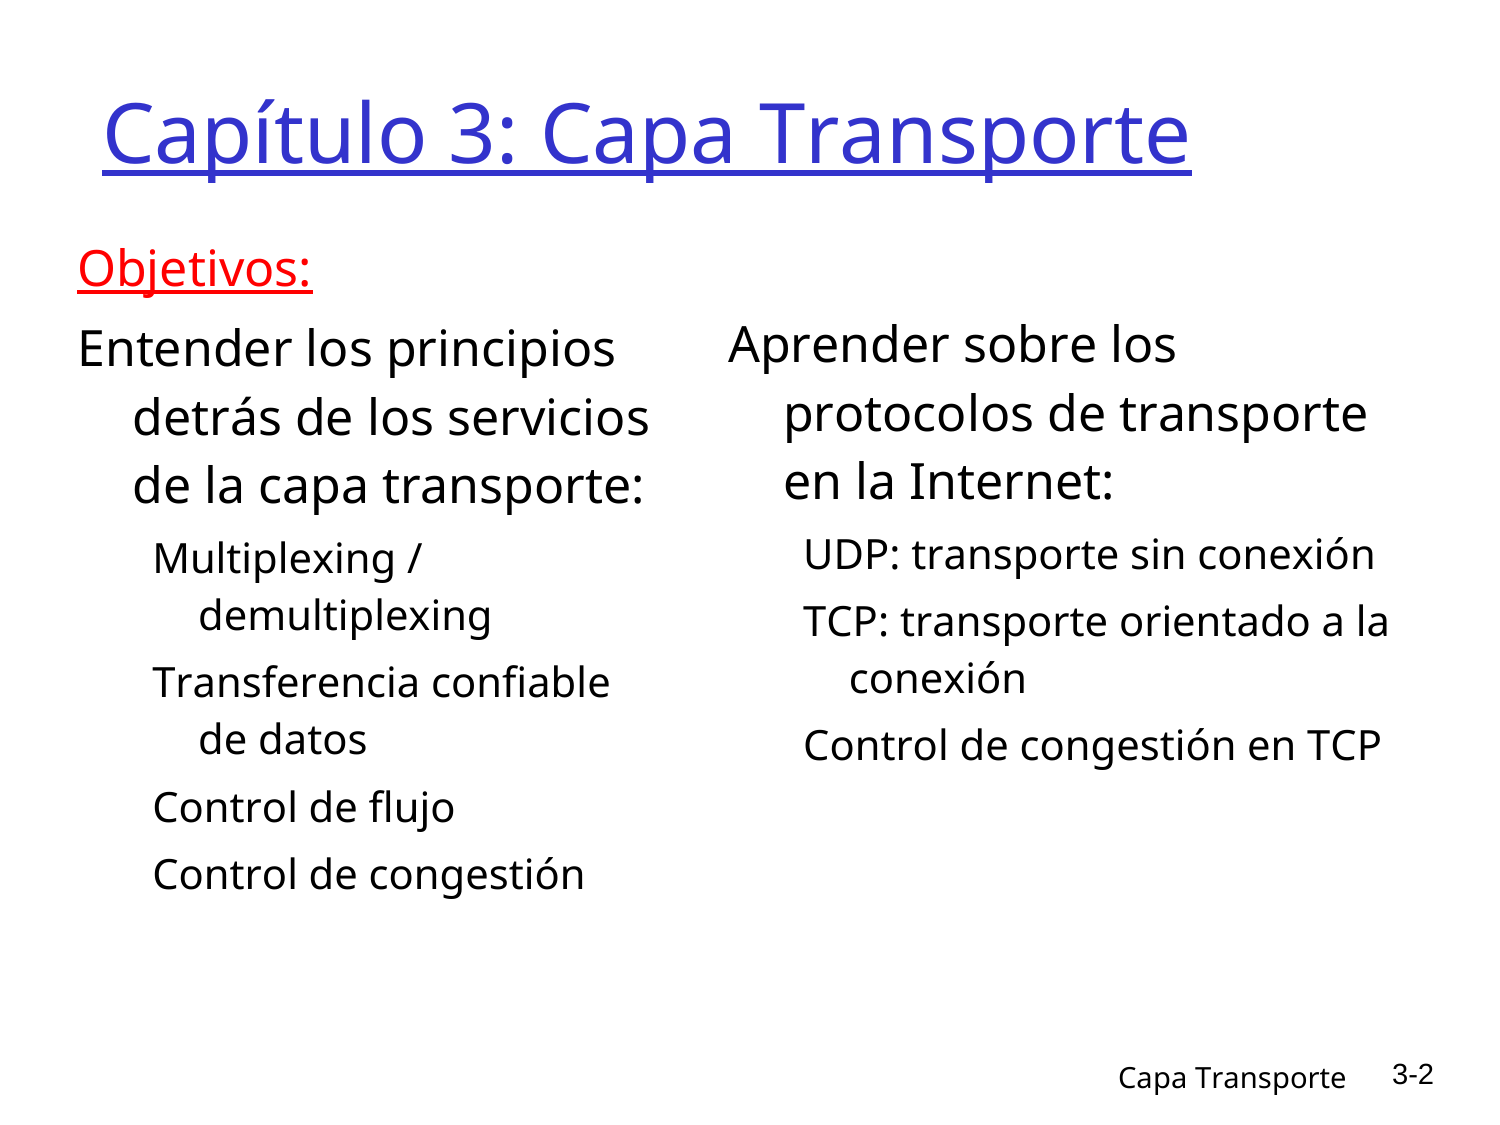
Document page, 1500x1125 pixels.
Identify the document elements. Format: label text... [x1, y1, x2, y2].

list Objetivos: Entender los principios detrás de los servicios de la capa transporte: Multiplexing / demultiplexing Transferencia confiable de datos Control de flujo Control de congestión [62, 224, 676, 992]
title Capítulo 3: Capa Transporte [87, 37, 1363, 225]
list Aprender sobre los protocolos de transporte en la Internet: UDP: transporte sin conexión TCP: transporte orientado a la conexión Control de congestión en TCP [713, 220, 1414, 984]
